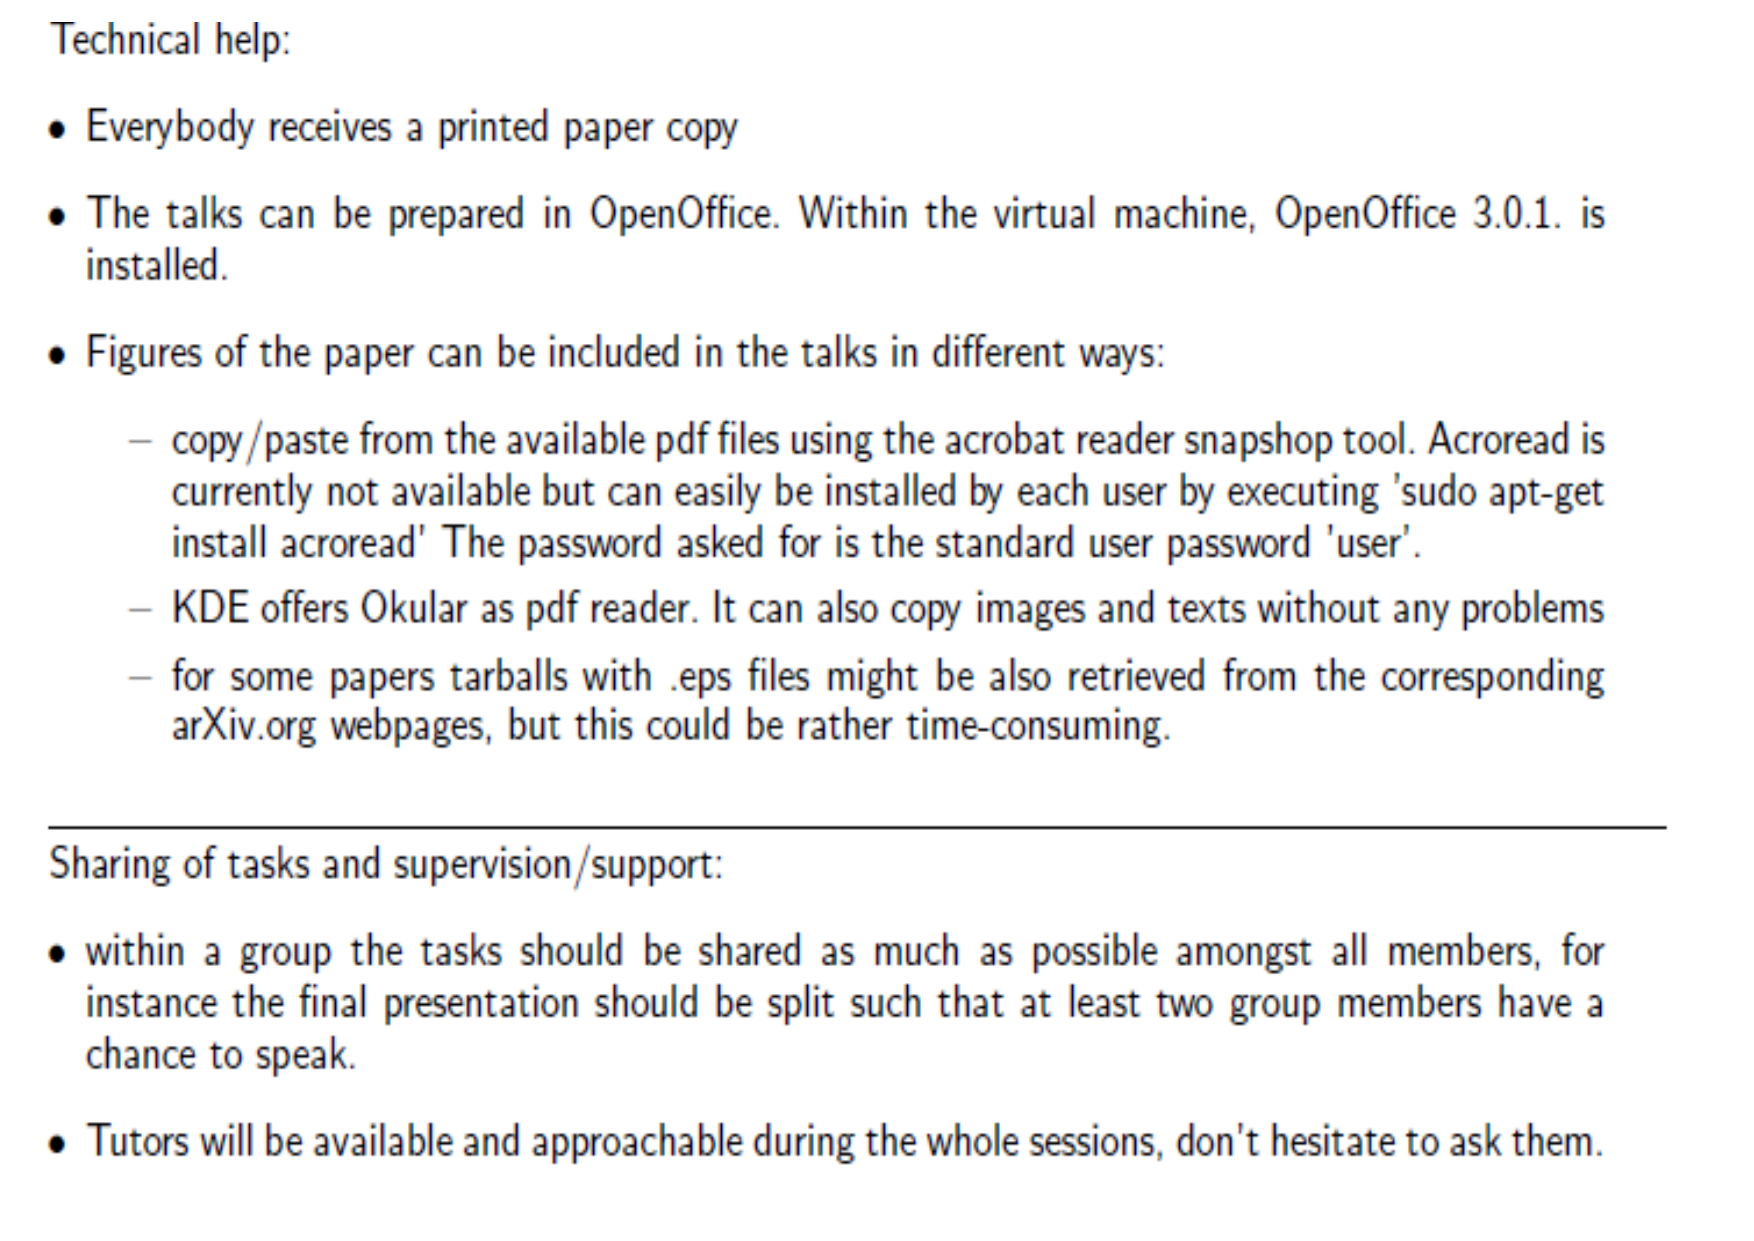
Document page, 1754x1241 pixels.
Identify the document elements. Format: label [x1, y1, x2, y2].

picture [42, 22, 1679, 1170]
